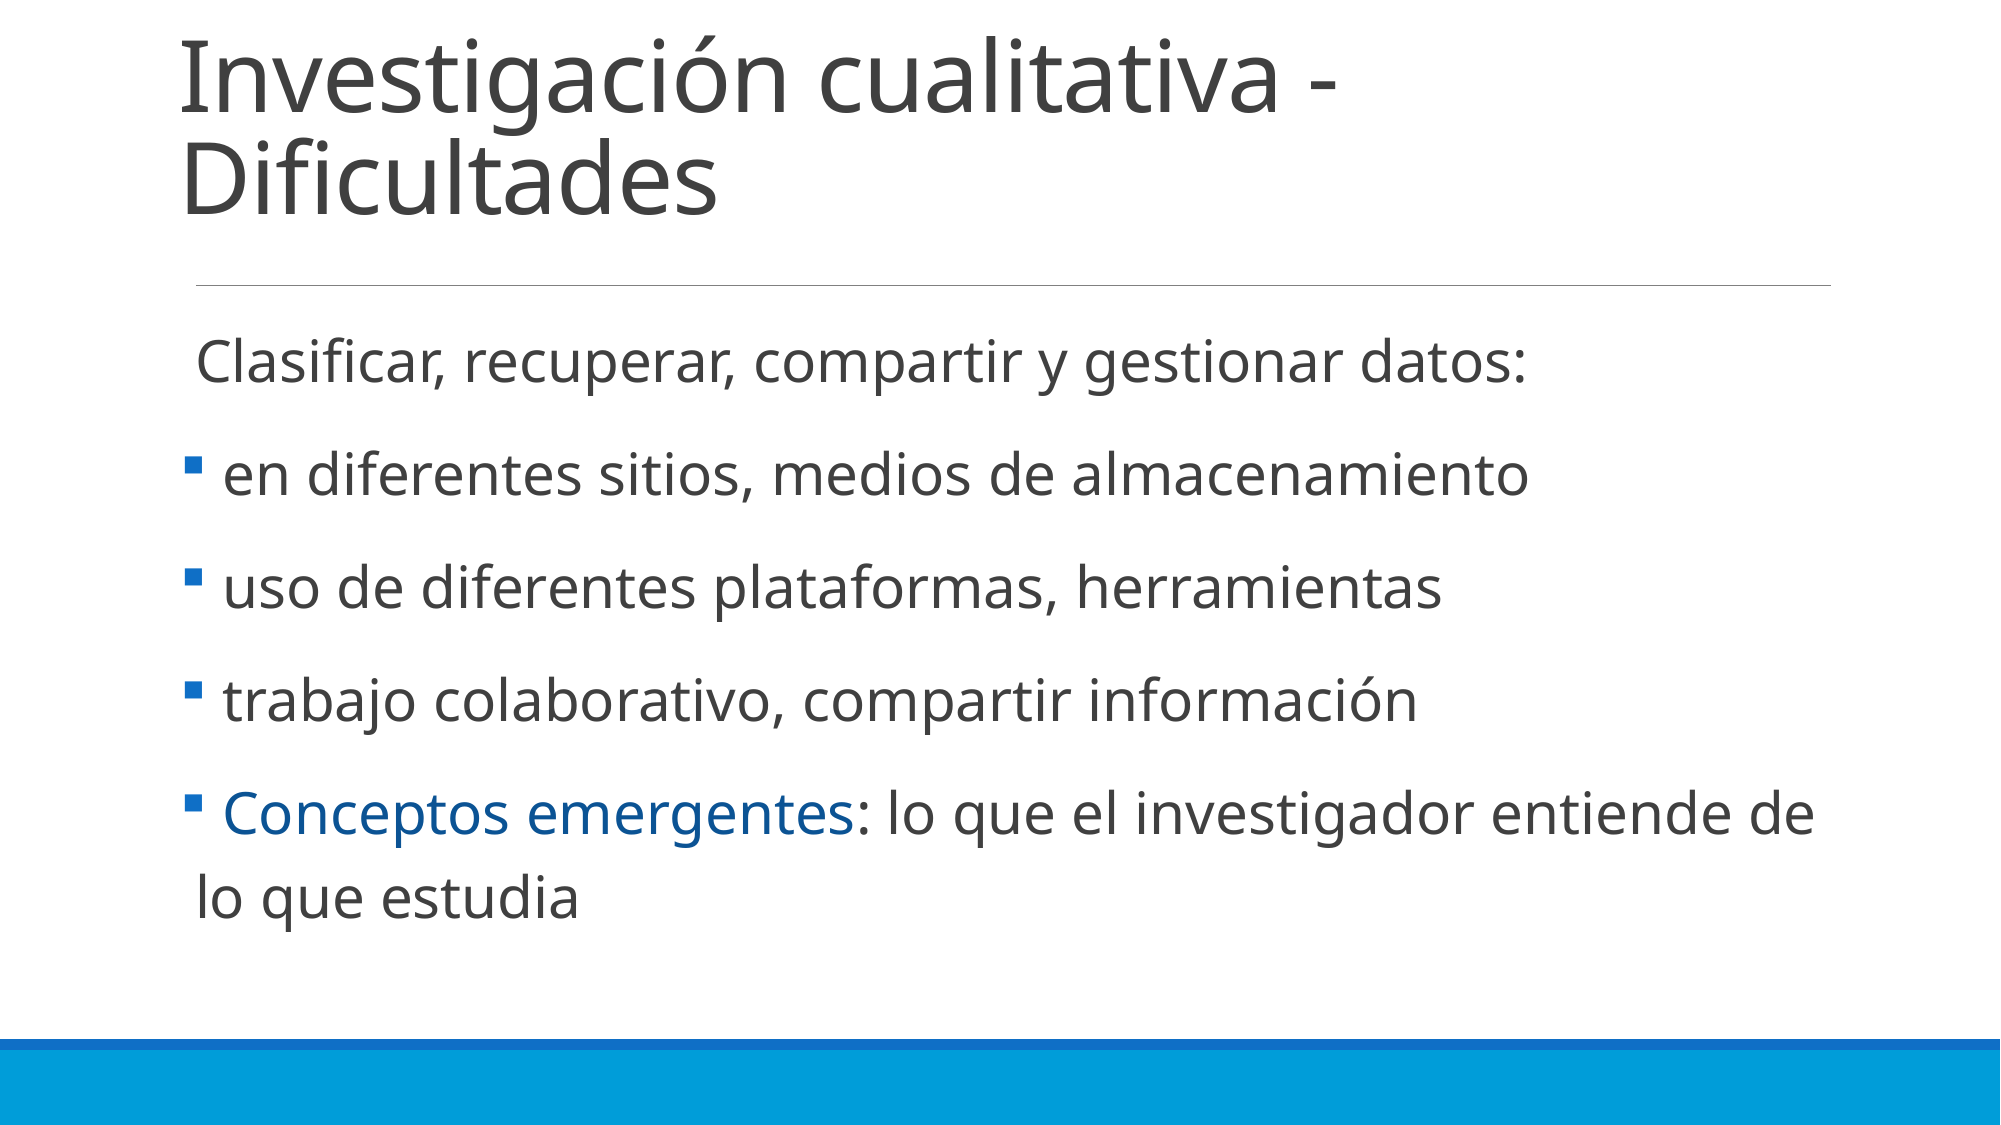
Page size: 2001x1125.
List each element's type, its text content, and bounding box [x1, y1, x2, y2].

list Clasificar, recuperar, compartir y gestionar datos: en diferentes sitios, medios de almacenamiento uso de diferentes plataformas, herramientas trabajo colaborativo, compartir información Conceptos emergentes: lo que el investigador entiende de lo que estudia [180, 302, 1830, 963]
title Investigación cualitativa - Dificultades [164, 106, 1836, 243]
